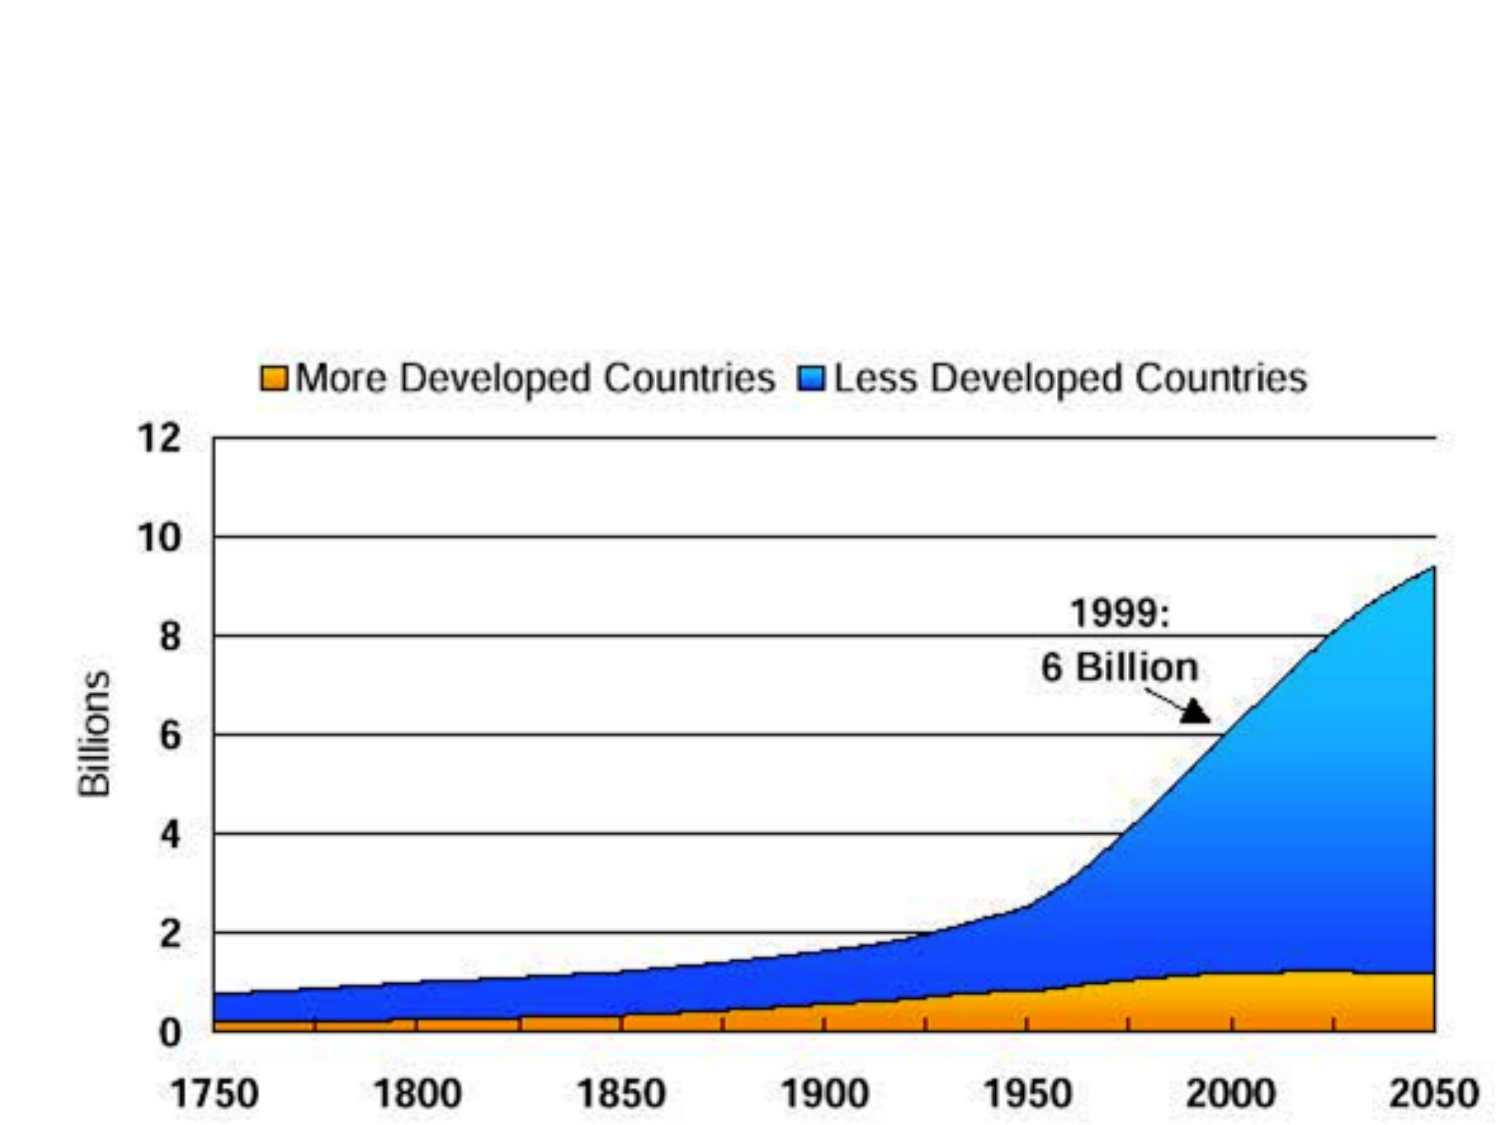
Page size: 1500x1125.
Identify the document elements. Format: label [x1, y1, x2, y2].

picture [41, 346, 1500, 1125]
